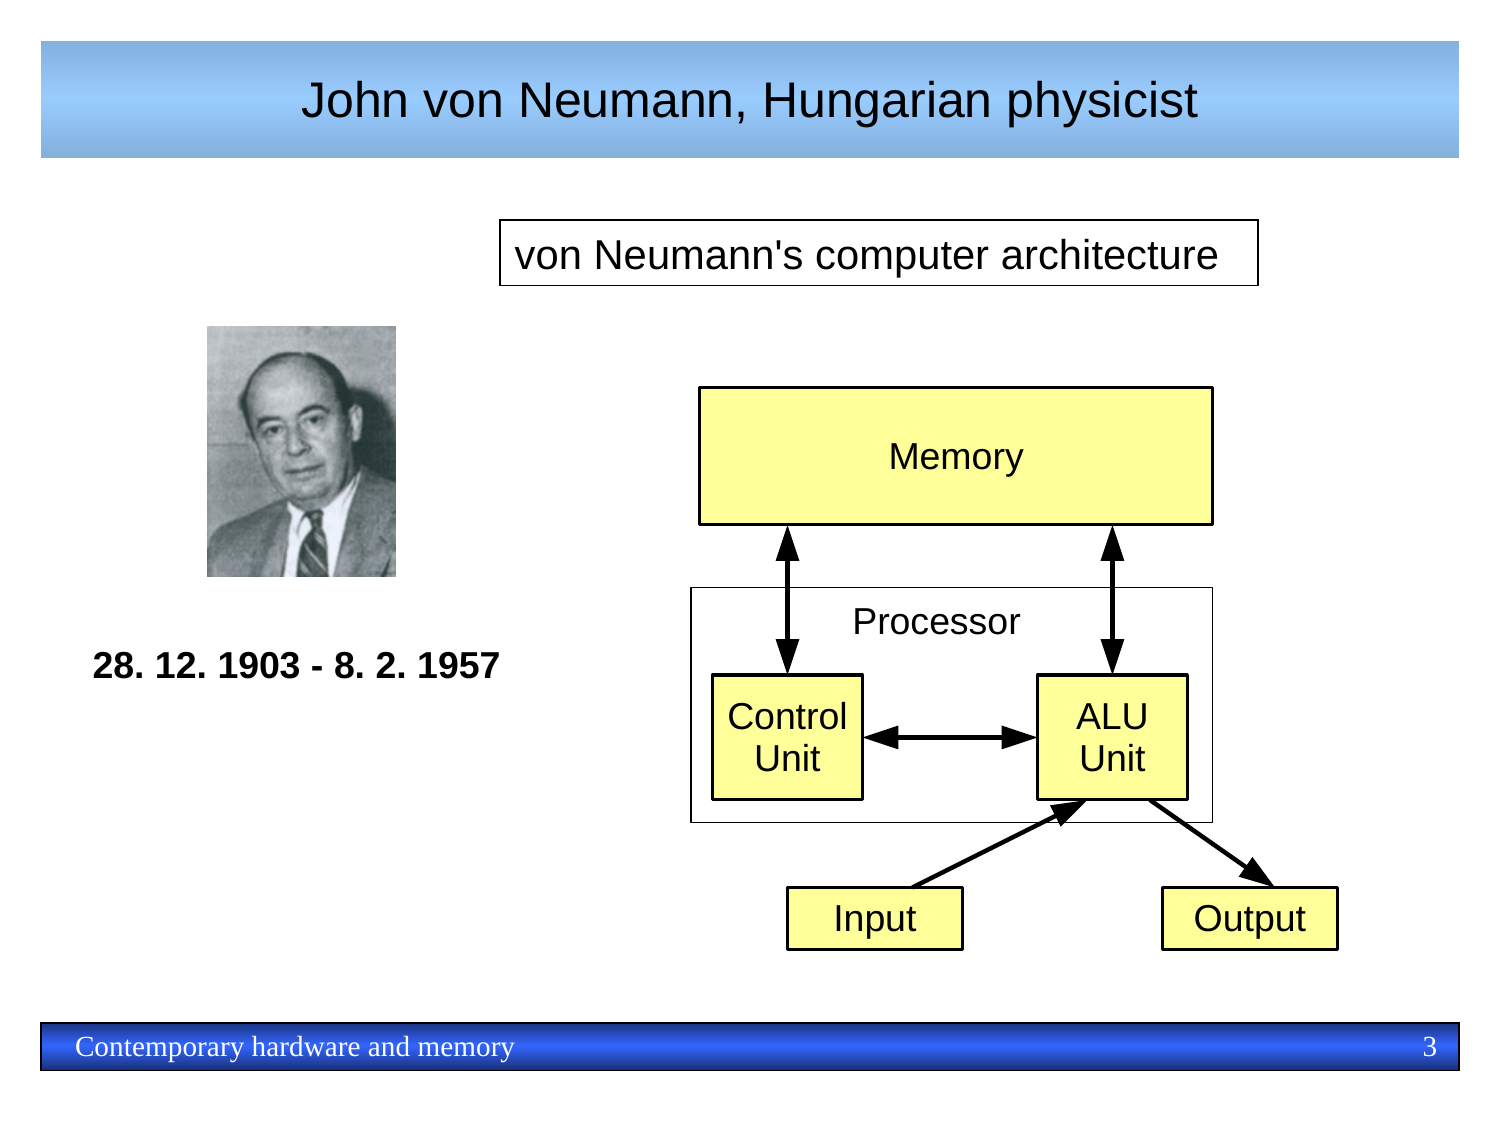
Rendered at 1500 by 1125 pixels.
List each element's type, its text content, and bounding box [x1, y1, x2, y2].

title John von Neumann, Hungarian physicist [41, 41, 1459, 158]
text_box ALU Unit [1037, 675, 1188, 800]
text_box von Neumann's computer architecture [499, 220, 1258, 286]
text_box Control Unit [712, 675, 863, 800]
text_box Output [1162, 887, 1338, 950]
text_box Input [787, 887, 963, 950]
text_box 28. 12. 1903 - 8. 2. 1957 [64, 633, 538, 694]
text_box Memory [699, 387, 1213, 525]
picture [207, 326, 396, 577]
text_box Processor [837, 593, 1036, 650]
